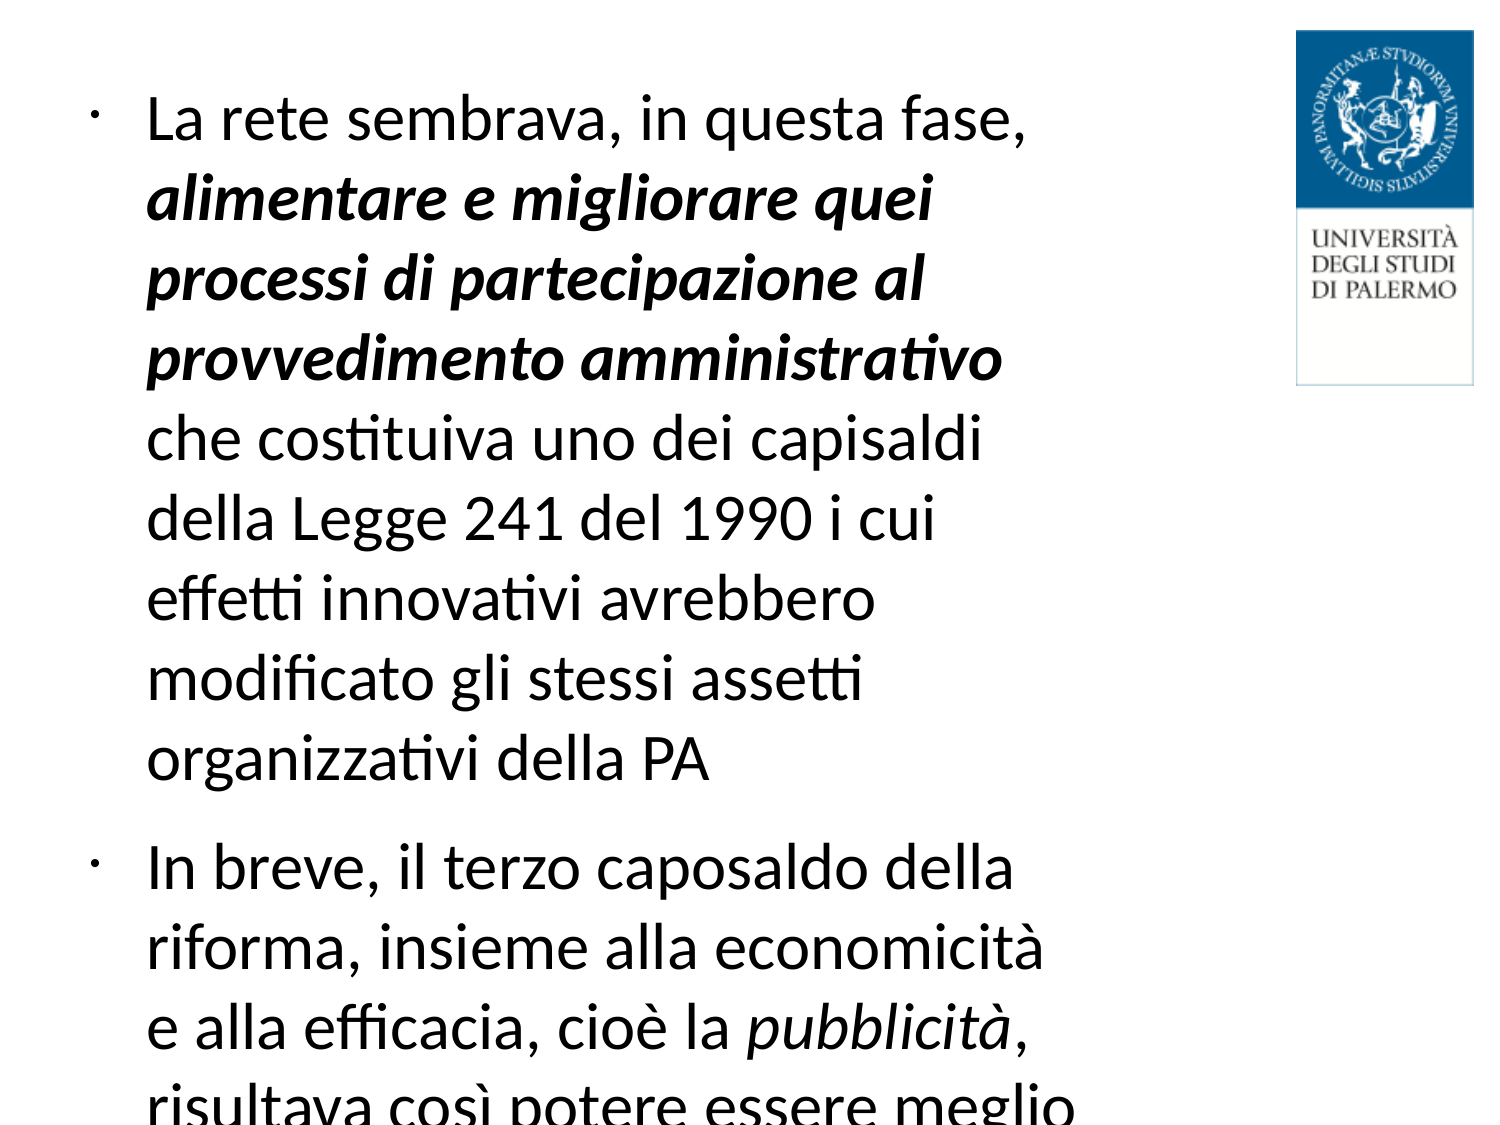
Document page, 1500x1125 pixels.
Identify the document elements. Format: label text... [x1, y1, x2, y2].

list La rete sembrava, in questa fase, alimentare e migliorare quei processi di partecipazione al provvedimento amministrativo che costituiva uno dei capisaldi della Legge 241 del 1990 i cui effetti innovativi avrebbero modificato gli stessi assetti organizzativi della PA In breve, il terzo caposaldo della riforma, insieme alla economicità e alla efficacia, cioè la pubblicità, risultava così potere essere meglio garantito. La rete “amplificava” e “diffondeva”, rendendola più accessibile, l’informazione la cui accessibilità stessa e acquisizione costituiva un diritto a tutti gli effetti [75, 66, 1105, 1005]
picture [1296, 30, 1474, 386]
